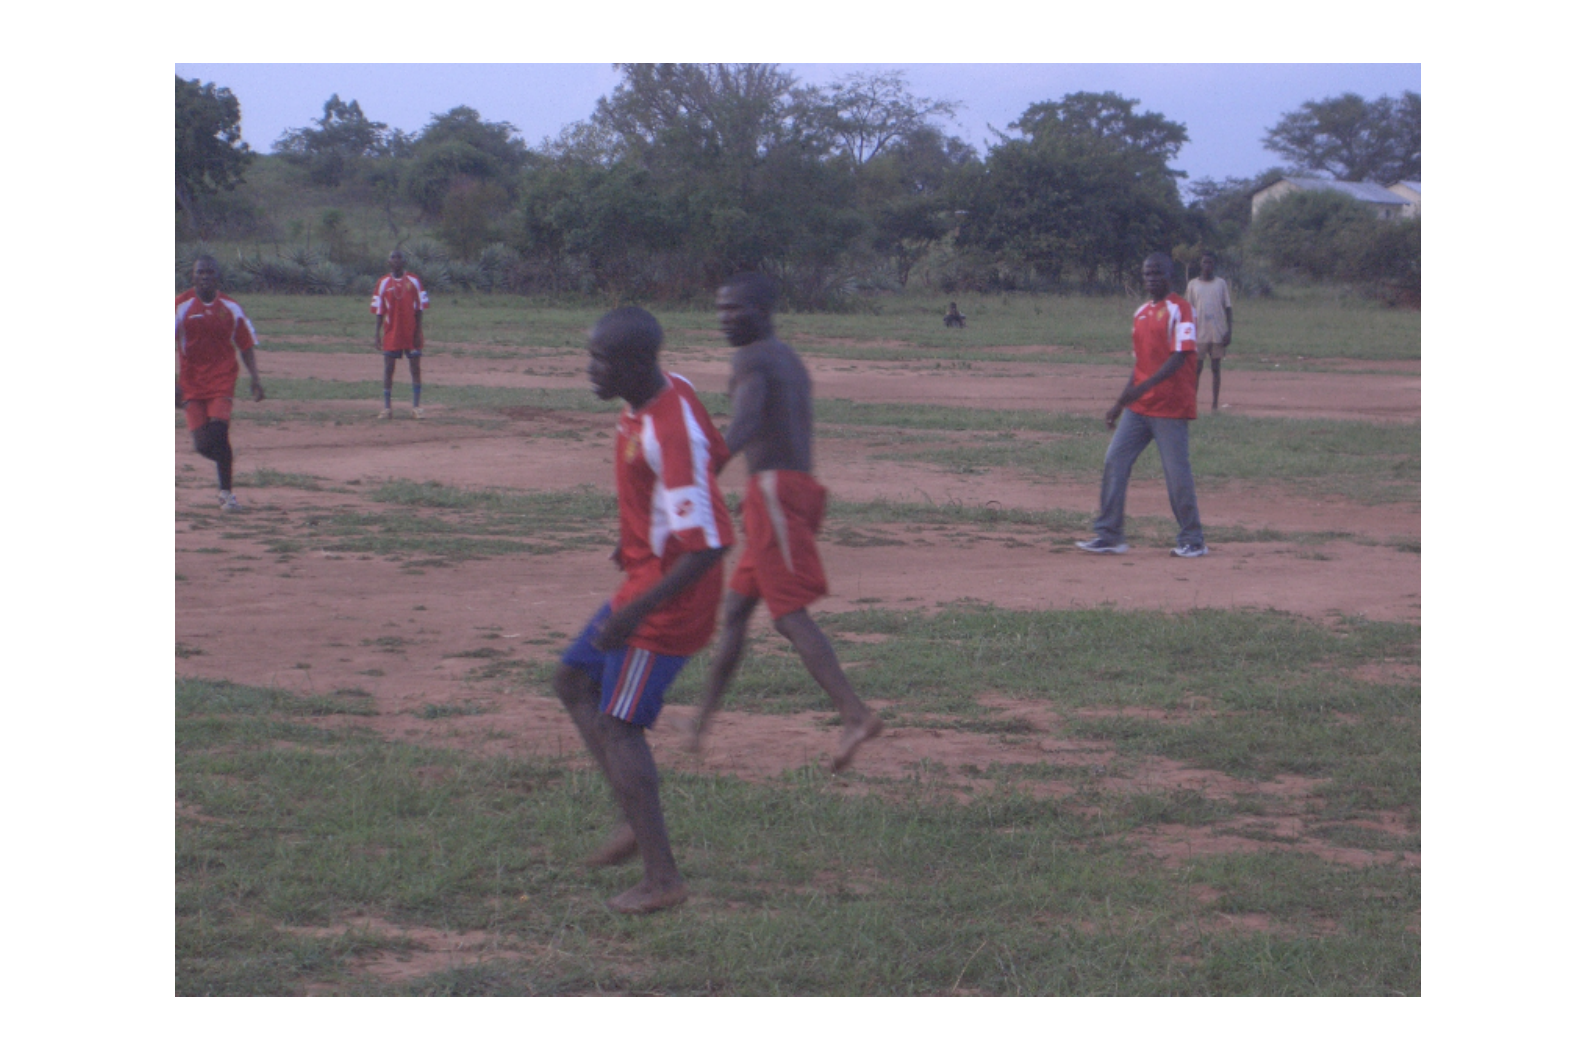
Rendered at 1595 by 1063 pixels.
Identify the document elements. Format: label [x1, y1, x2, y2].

picture [175, 63, 1421, 997]
